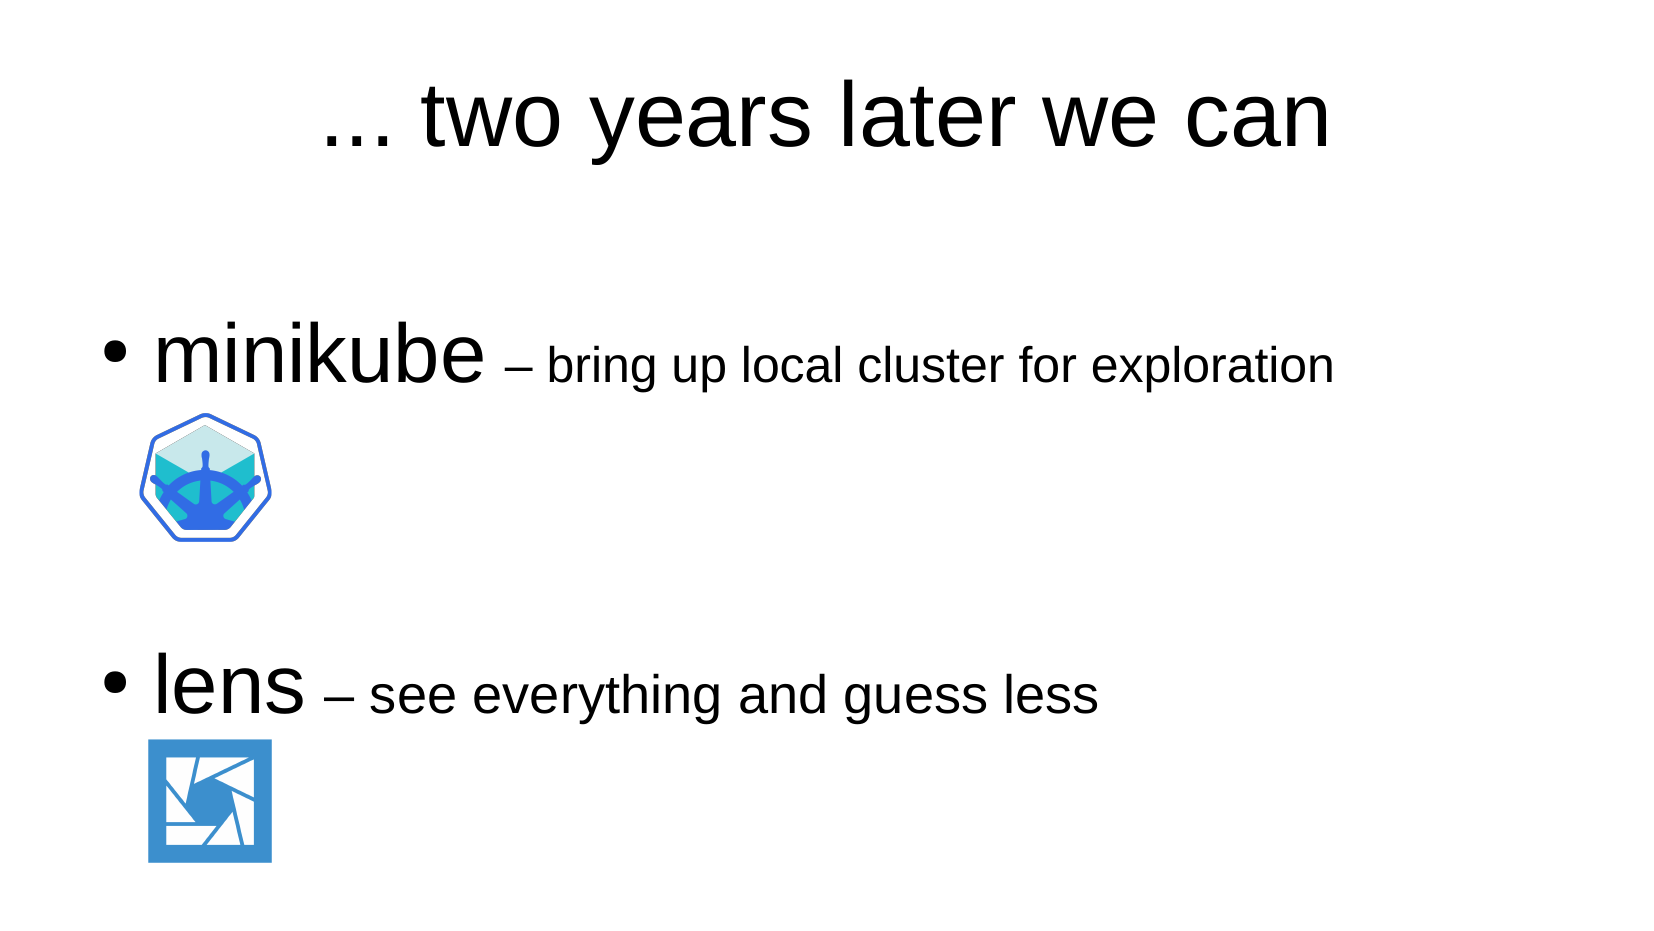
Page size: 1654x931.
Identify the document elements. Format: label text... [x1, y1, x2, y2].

list minikube – bring up local cluster for exploration lens – see everything and guess less [82, 307, 1571, 758]
picture [139, 413, 272, 542]
picture [148, 739, 272, 863]
title ... two years later we can [82, 37, 1571, 193]
